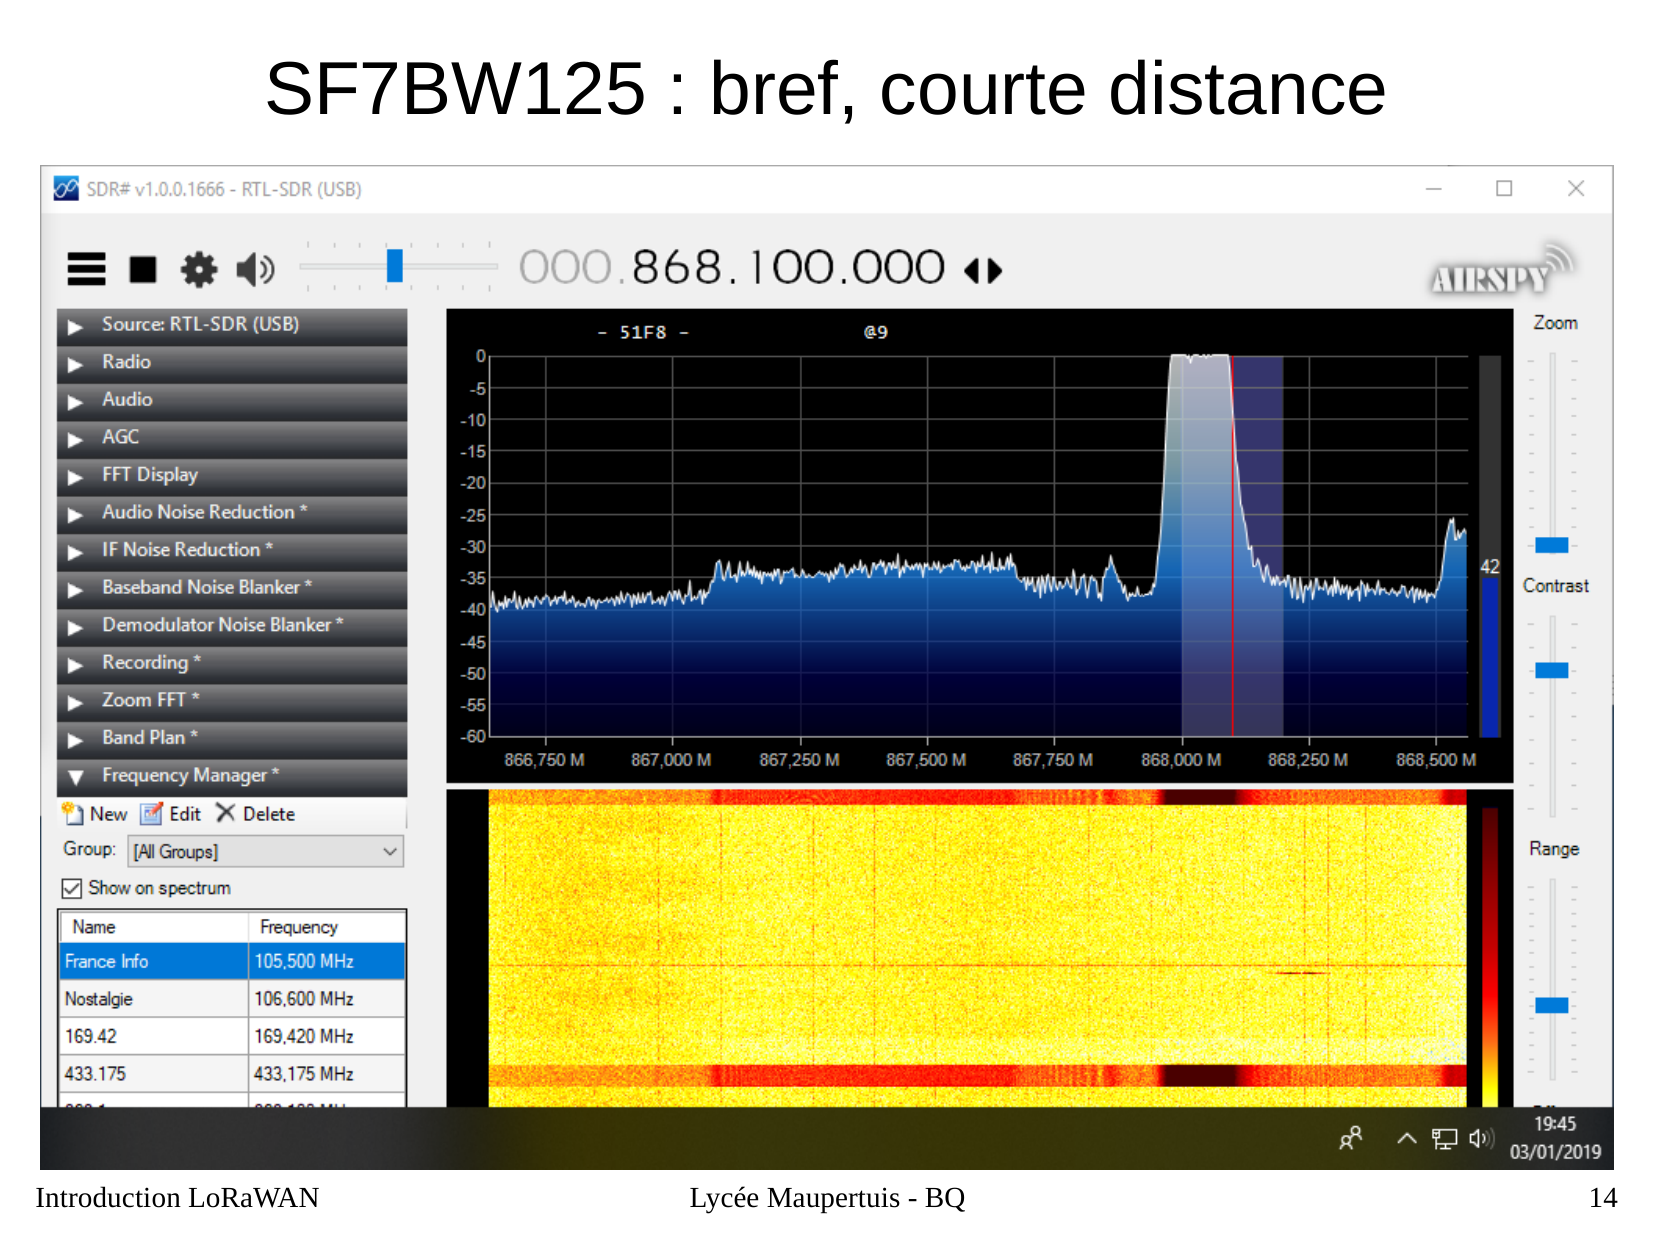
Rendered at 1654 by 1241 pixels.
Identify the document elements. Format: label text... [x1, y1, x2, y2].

picture [40, 165, 1614, 1170]
title SF7BW125 : bref, courte distance [35, 35, 1619, 142]
